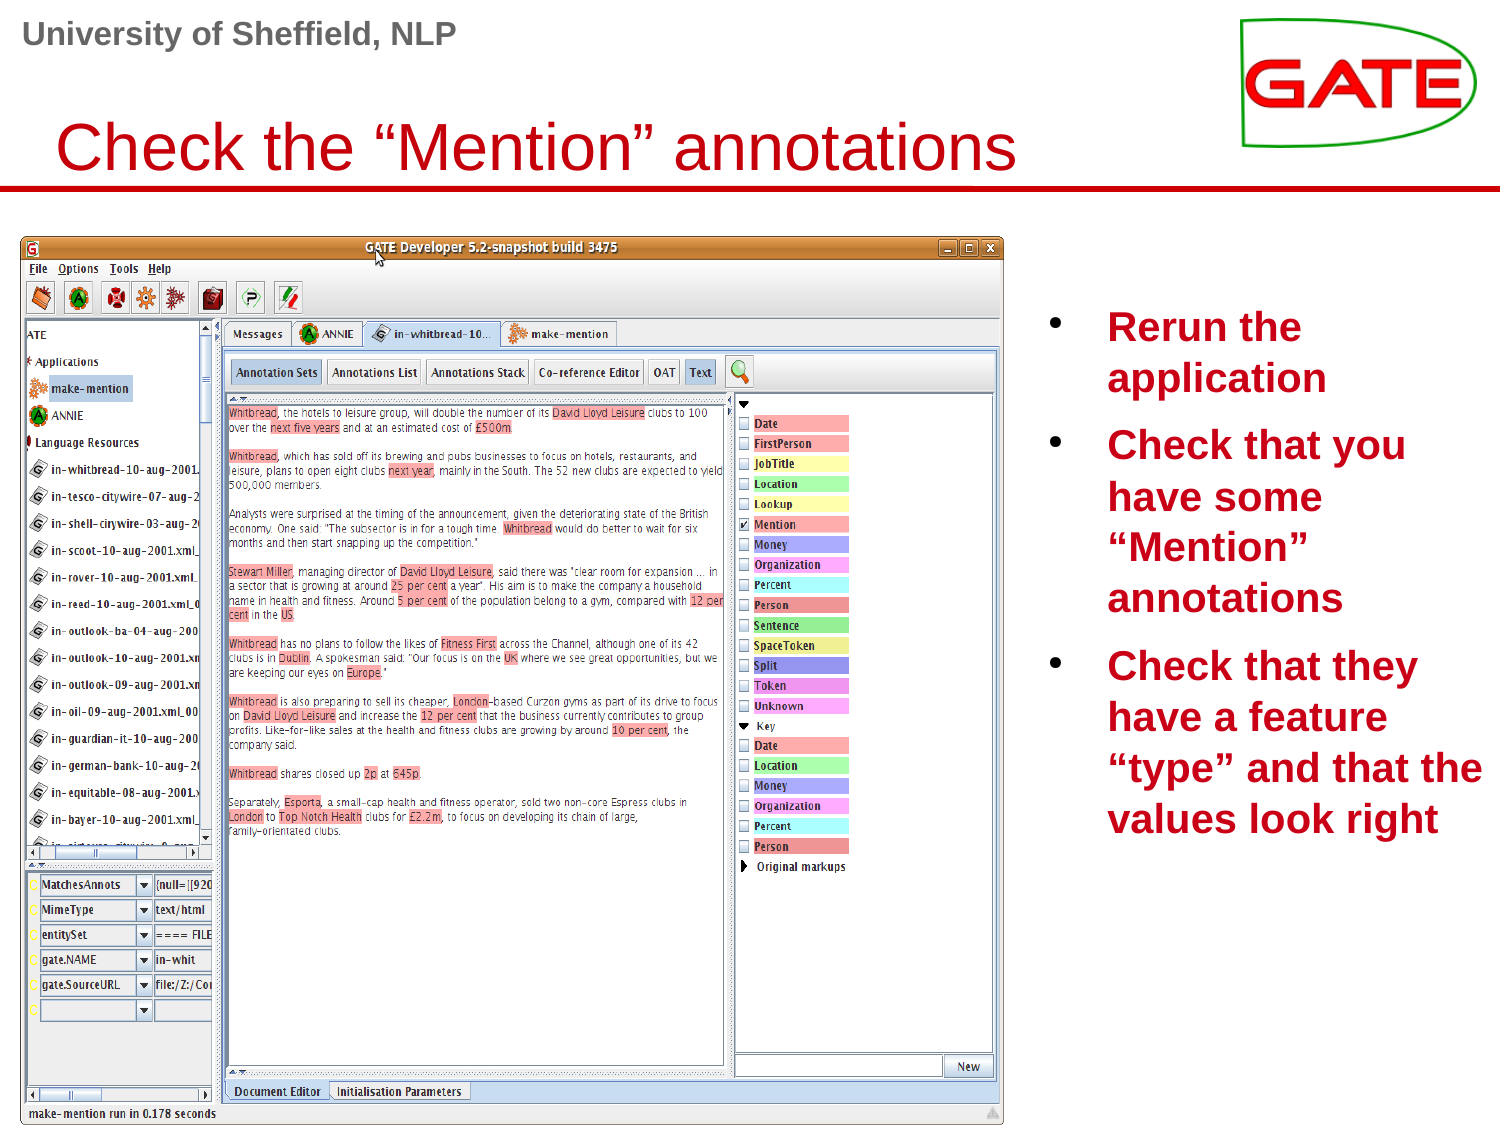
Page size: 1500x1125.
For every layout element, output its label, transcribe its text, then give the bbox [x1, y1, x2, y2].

picture [1240, 18, 1477, 148]
title Check the “Mention” annotations [41, 37, 1391, 254]
picture [20, 236, 1004, 1125]
list Rerun the application Check that you have some “Mention” annotations Check that they have a feature “type” and that the values look right [1033, 290, 1500, 1123]
